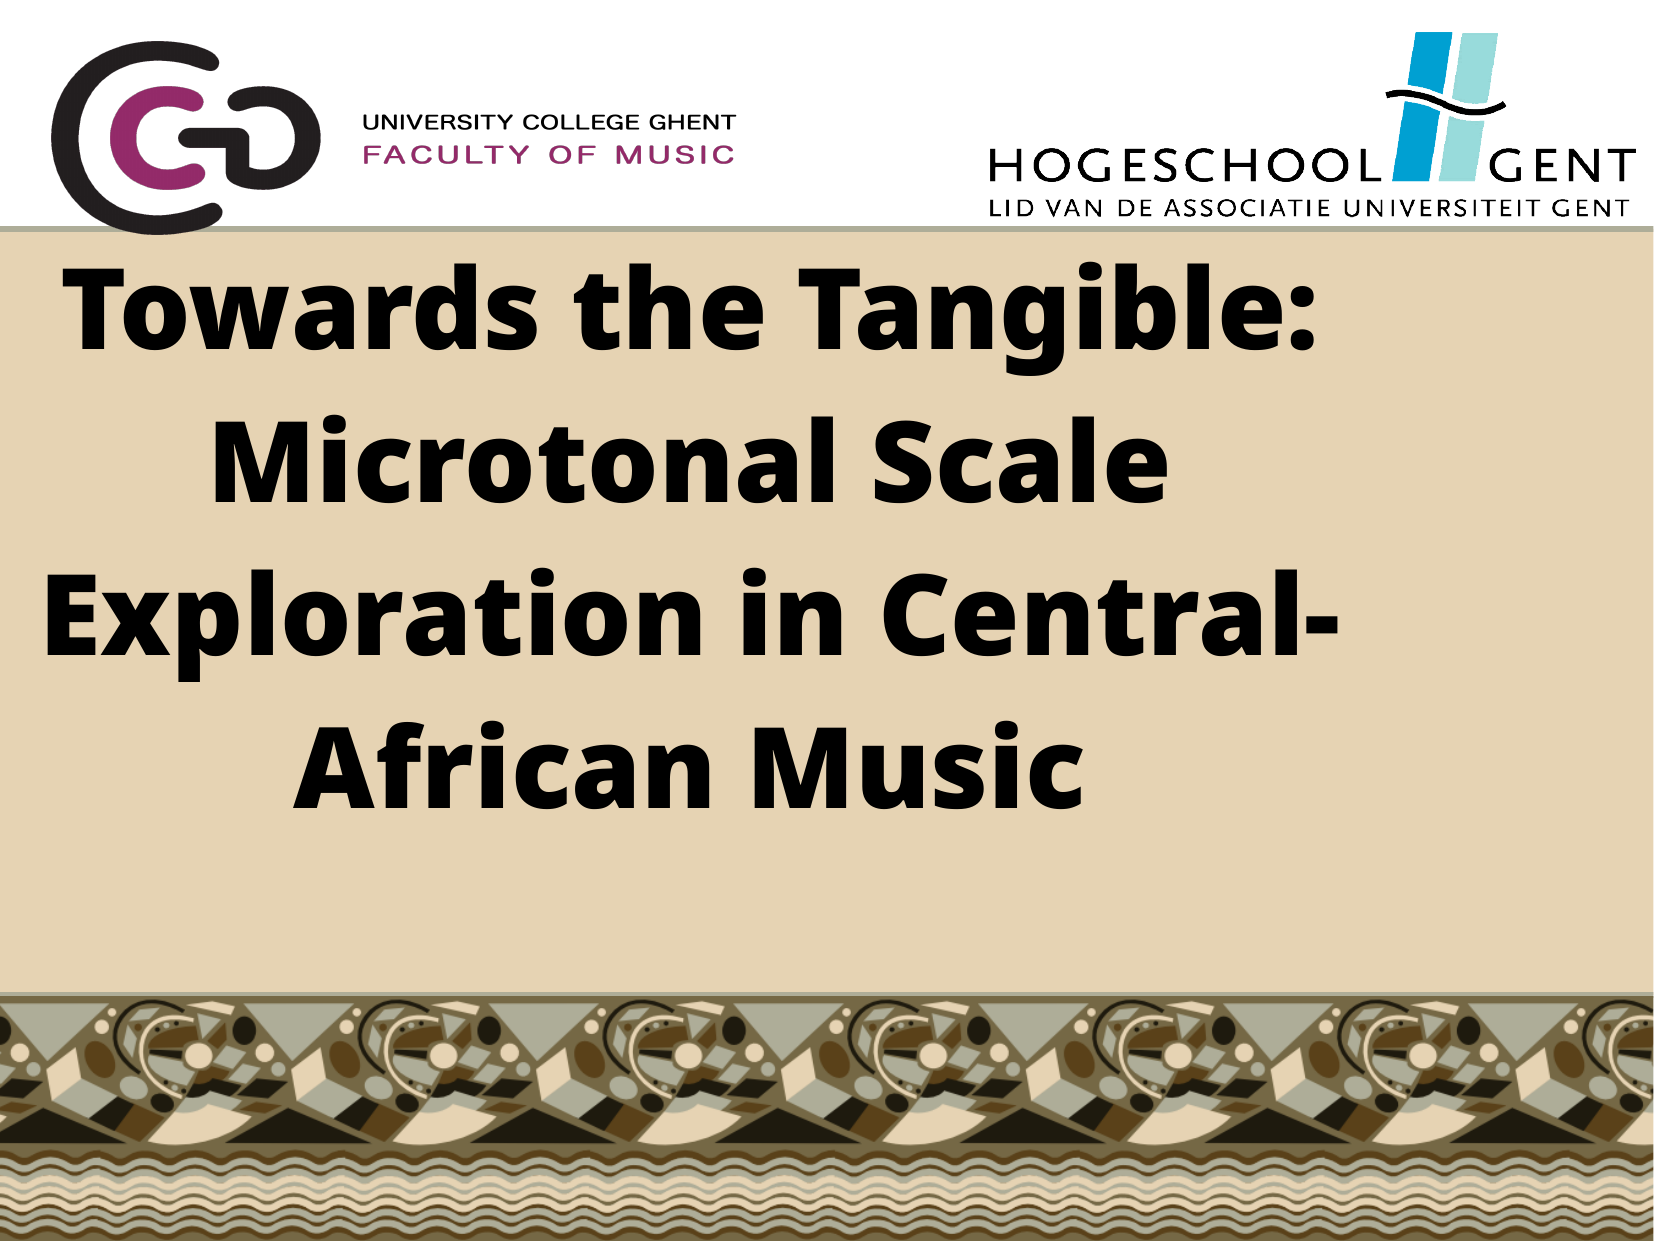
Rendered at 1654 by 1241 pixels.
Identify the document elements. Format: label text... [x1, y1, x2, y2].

picture [986, 32, 1636, 226]
picture [43, 37, 751, 244]
title Towards the Tangible: Microtonal Scale Exploration in Central-African Music [0, 245, 1654, 996]
picture [0, 996, 1654, 1241]
